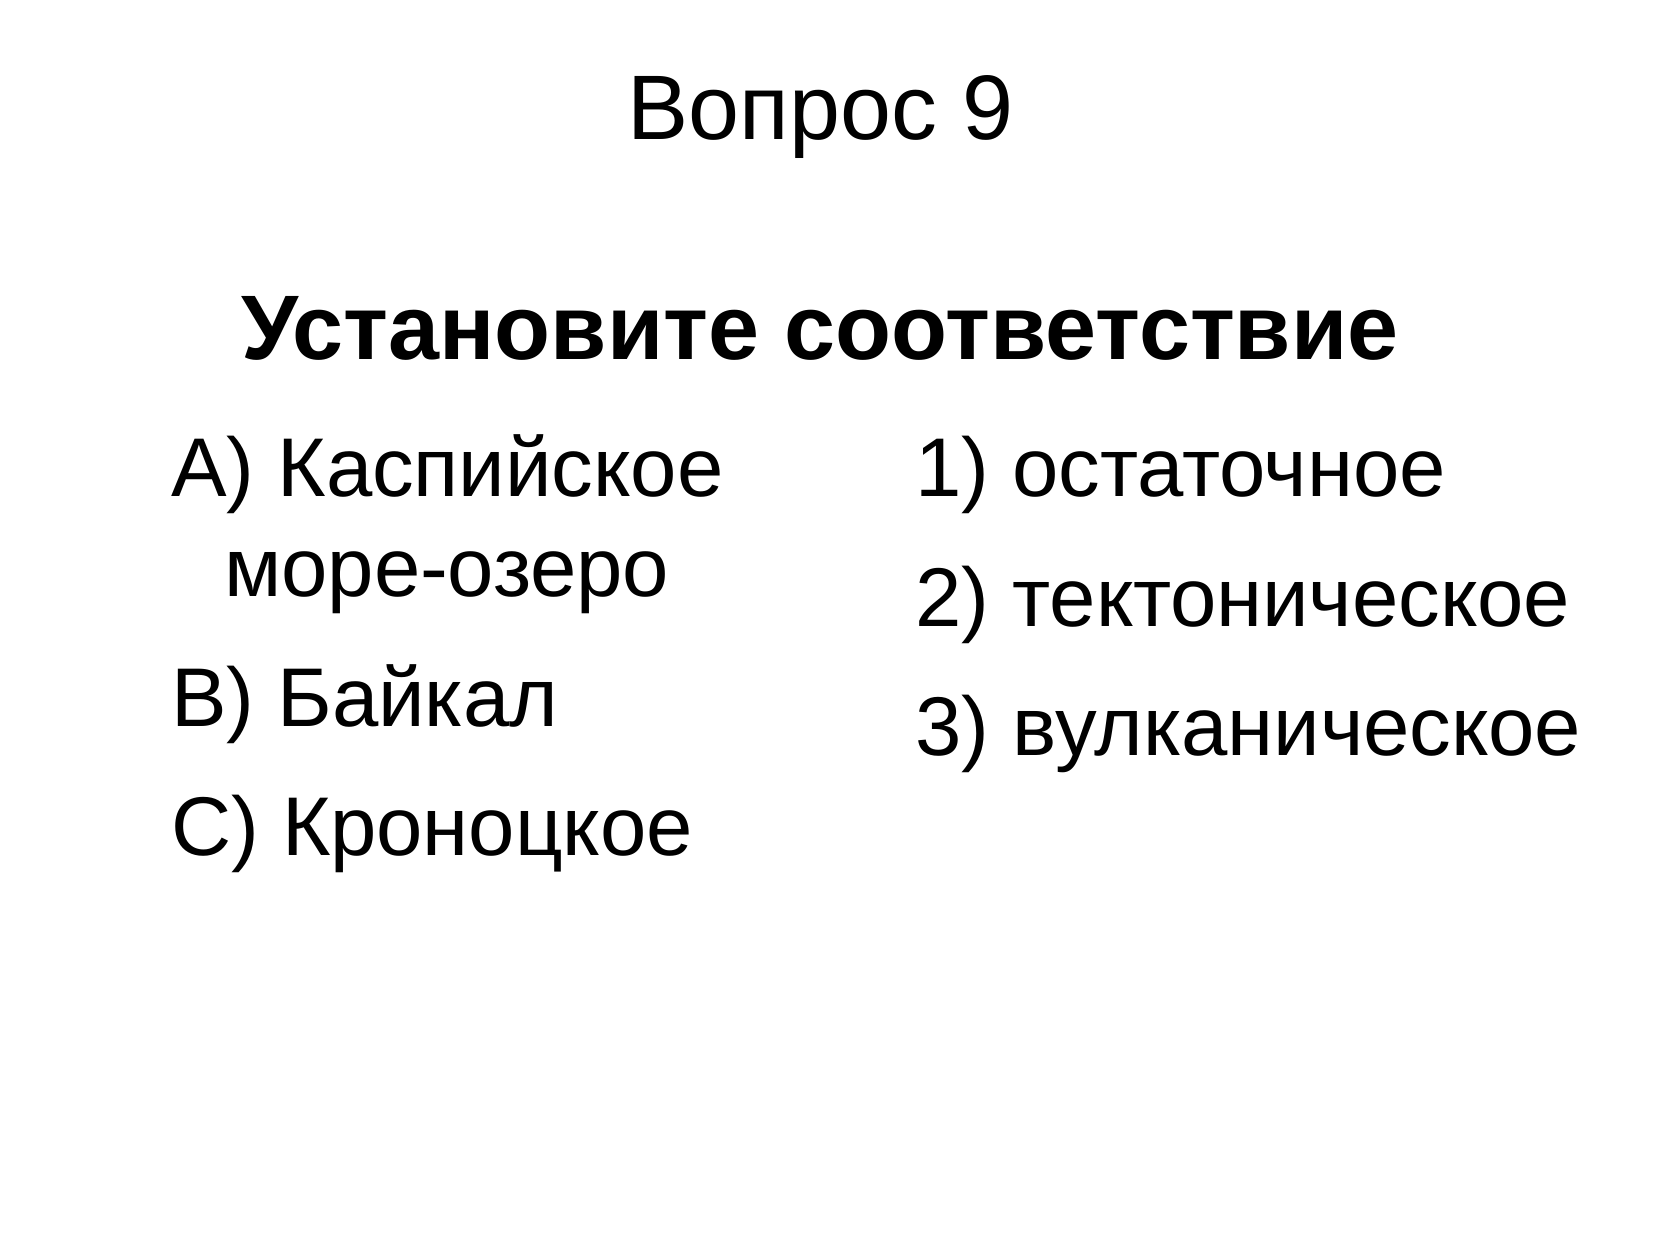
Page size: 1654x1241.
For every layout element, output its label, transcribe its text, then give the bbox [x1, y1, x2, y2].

list 1) остаточное 2) тектоническое 3) вулканическое [826, 413, 1583, 1232]
list А) Каспийское море-озеро В) Байкал С) Кроноцкое [82, 413, 826, 1232]
title Вопрос 9 Установите соответствие [76, 59, 1565, 367]
